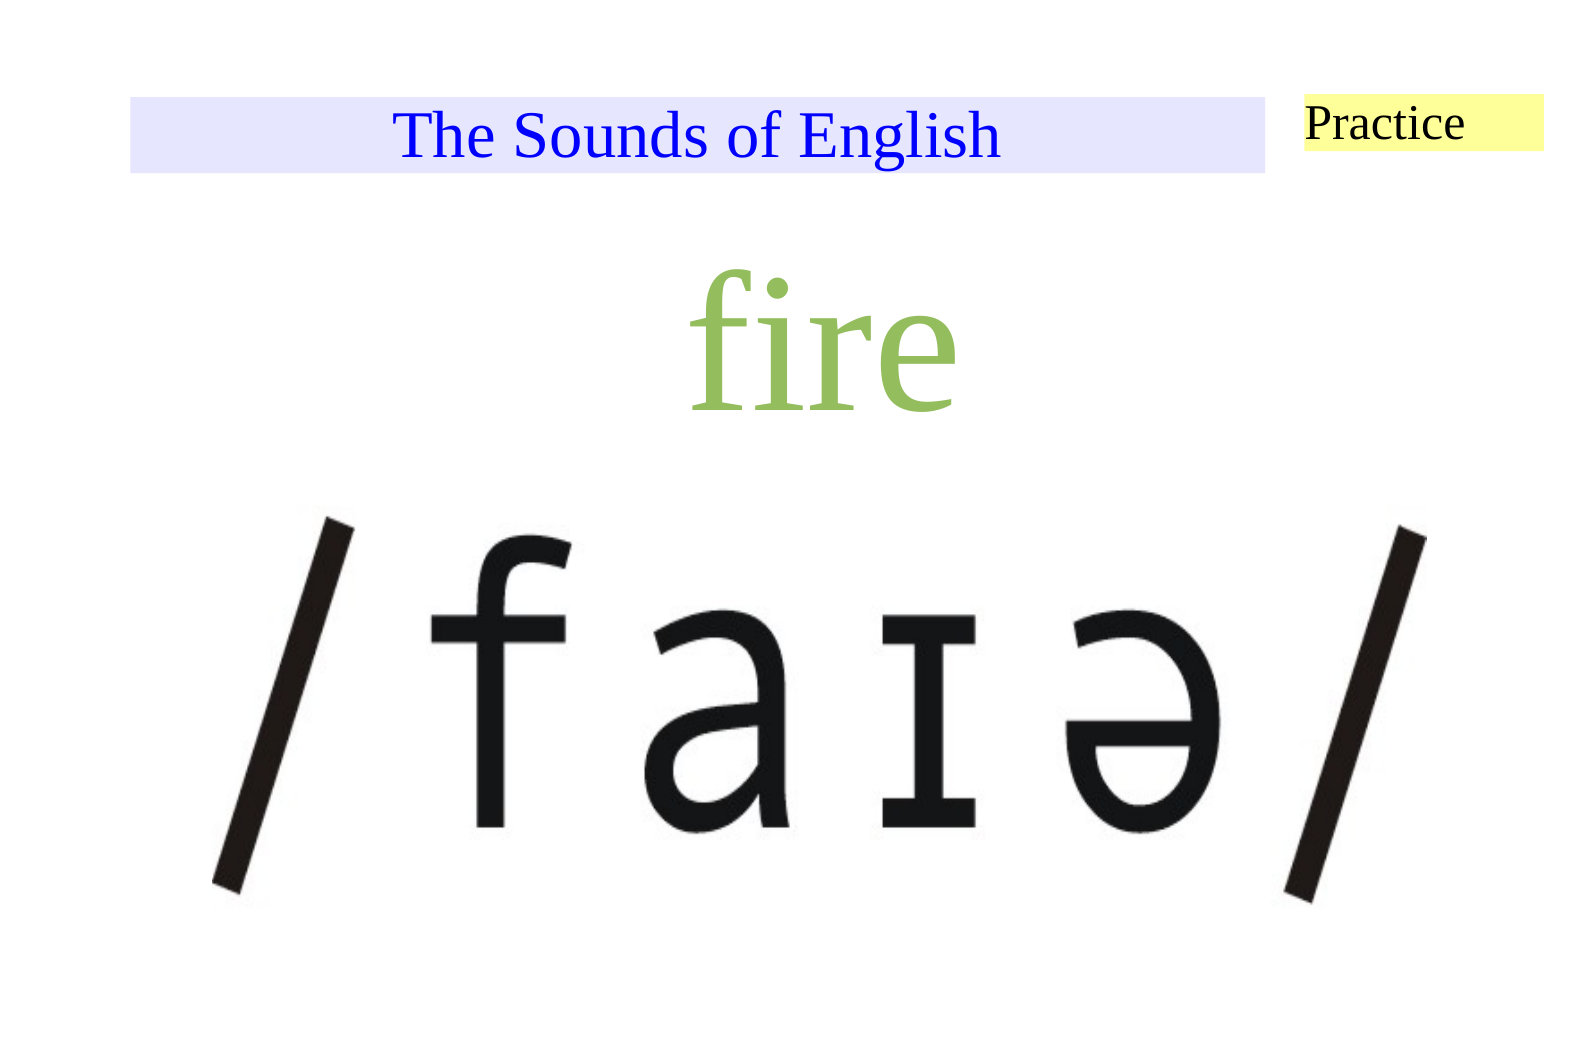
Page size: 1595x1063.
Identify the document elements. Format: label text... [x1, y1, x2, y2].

text_box fire [548, 227, 1099, 440]
picture [212, 440, 1427, 1047]
text_box The Sounds of English [130, 97, 1266, 174]
text_box Practice [1304, 94, 1544, 152]
